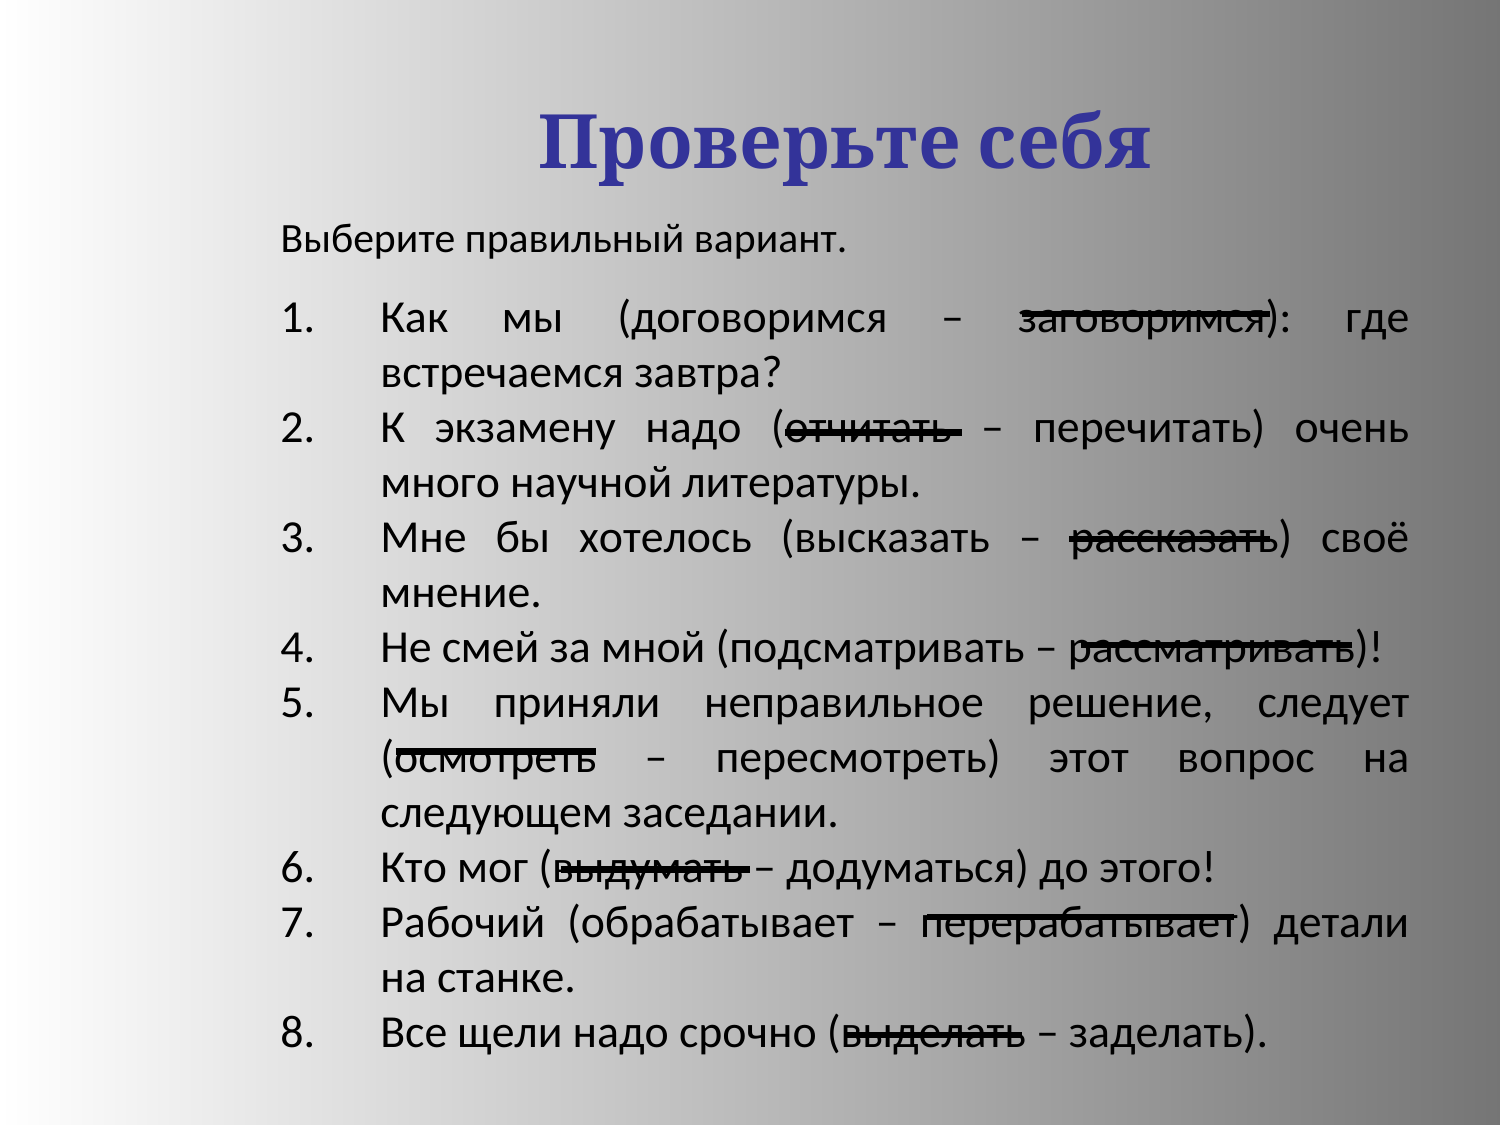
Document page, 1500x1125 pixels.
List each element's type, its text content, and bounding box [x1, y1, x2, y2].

text_box Как мы (договоримся – заговоримся): где встречаемся завтра? К экзамену надо (отчитать – перечитать) очень много научной литературы. Мне бы хотелось (высказать – рассказать) своё мнение. Не смей за мной (подсматривать – рассматривать)! Мы приняли неправильное решение, следует (осмотреть – пересмотреть) этот вопрос на следующем заседании. Кто мог (выдумать – додуматься) до этого! Рабочий (обрабатывает – перерабатывает) детали на станке. Все щели надо срочно (выделать – заделать). [265, 278, 1426, 1125]
title Проверьте себя [265, 45, 1426, 203]
list Выберите правильный вариант. [265, 203, 1426, 278]
